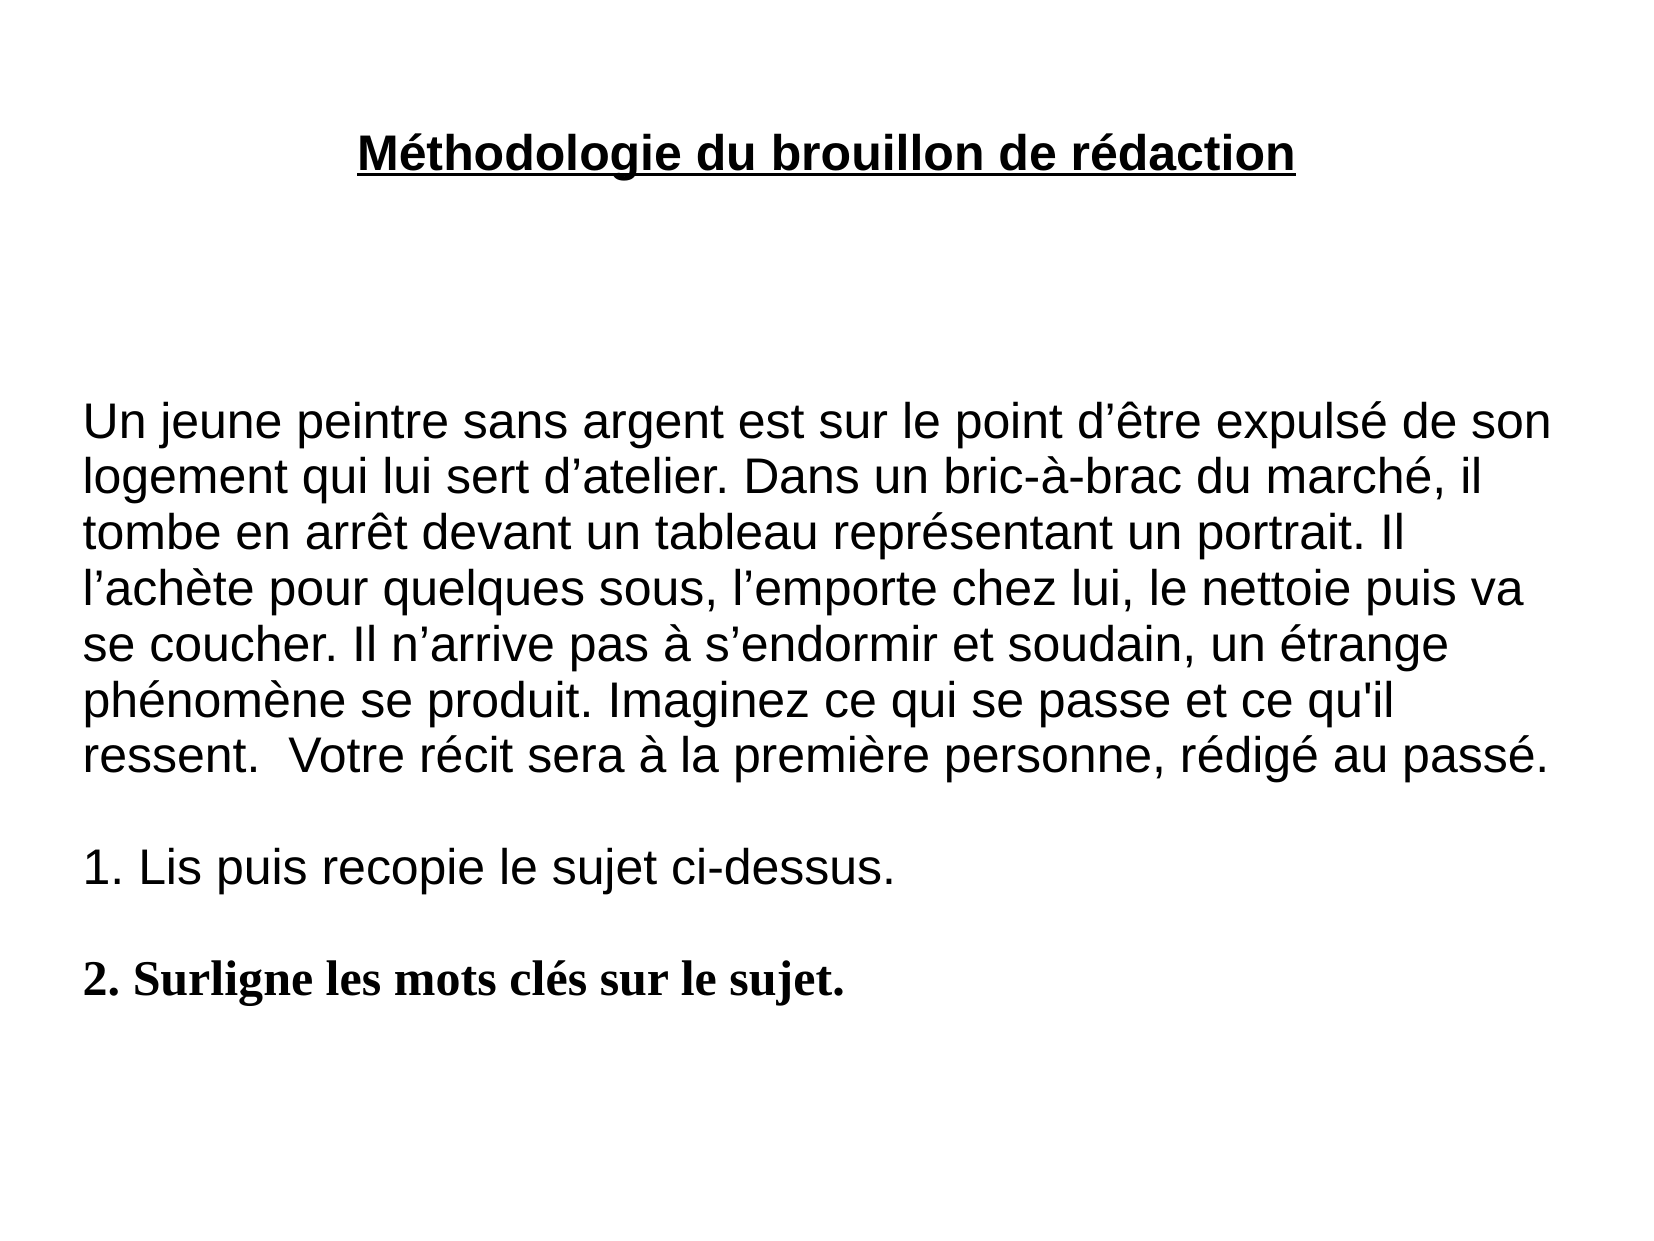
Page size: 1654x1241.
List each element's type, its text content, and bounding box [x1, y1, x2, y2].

title Méthodologie du brouillon de rédaction [82, 49, 1571, 257]
subtitle Un jeune peintre sans argent est sur le point d’être expulsé de son logement qui lui sert d’atelier. Dans un bric-à-brac du marché, il tombe en arrêt devant un tableau représentant un portrait. Il l’achète pour quelques sous, l’emporte chez lui, le nettoie puis va se coucher. Il n’arrive pas à s’endormir et soudain, un étrange phénomène se produit. Imaginez ce qui se passe et ce qu'il ressent. Votre récit sera à la première personne, rédigé au passé. 1. Lis puis recopie le sujet ci-dessus. 2. Surligne les mots clés sur le sujet. [82, 290, 1571, 1109]
